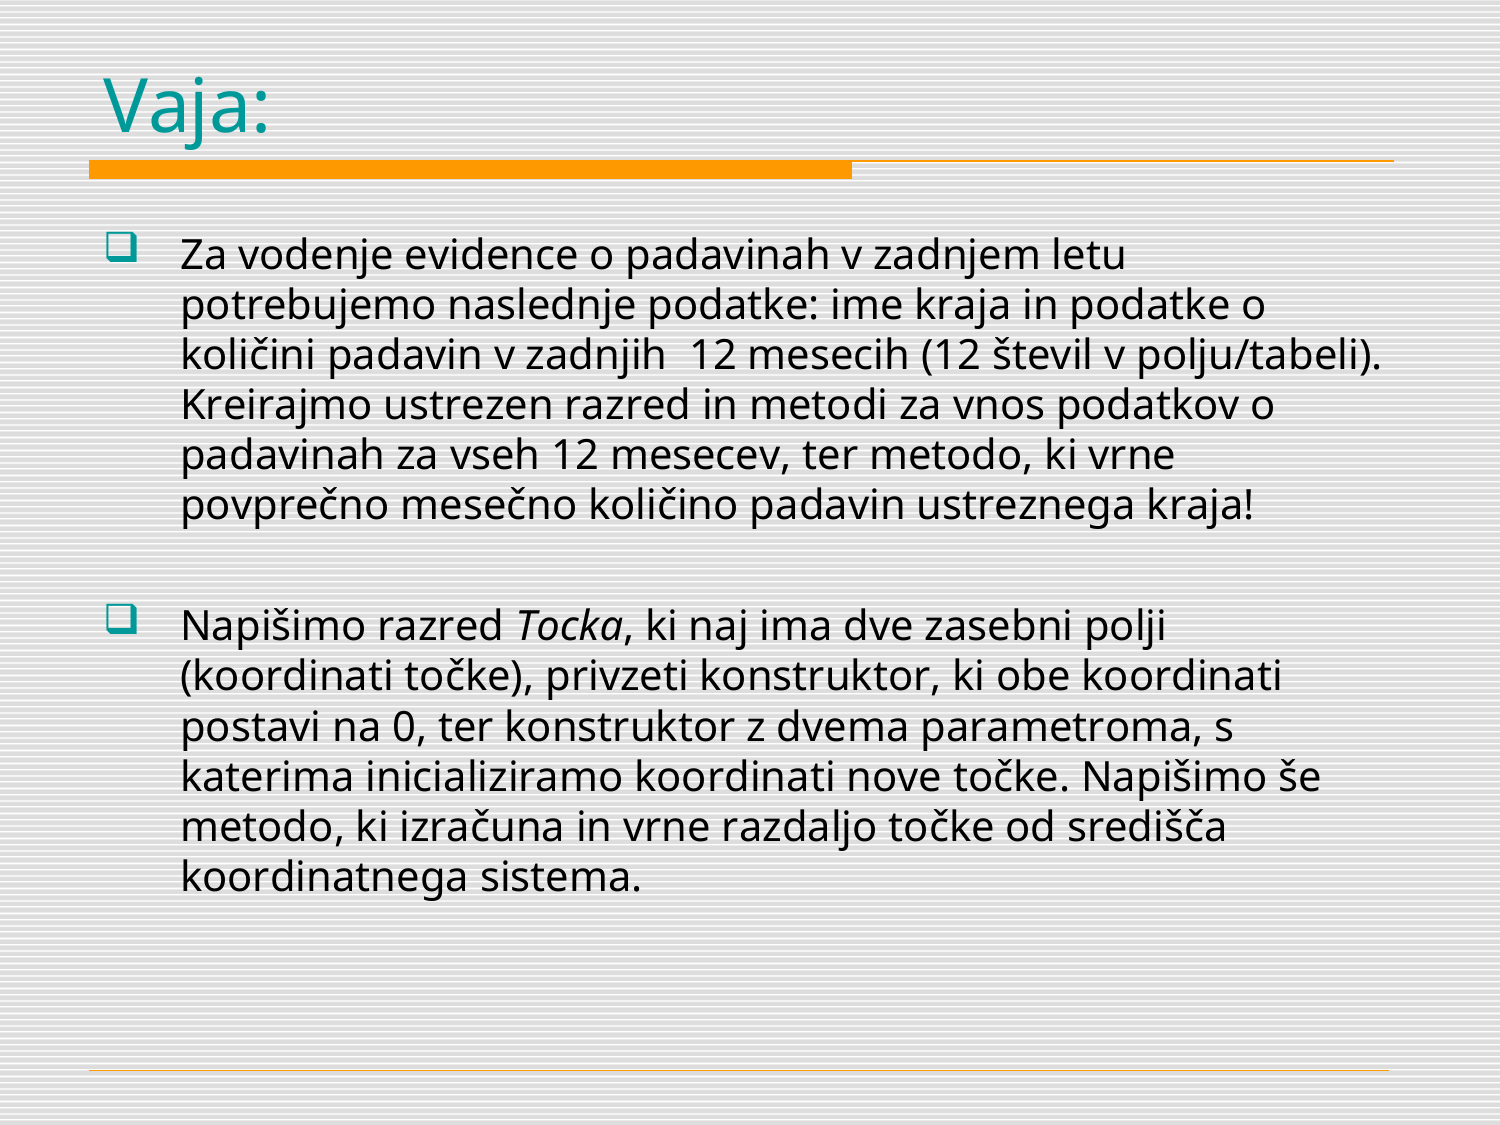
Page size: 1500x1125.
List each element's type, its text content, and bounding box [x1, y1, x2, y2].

picture [0, 0, 1500, 1125]
title Vaja: [88, 42, 1401, 155]
list Za vodenje evidence o padavinah v zadnjem letu potrebujemo naslednje podatke: ime kraja in podatke o količini padavin v zadnjih 12 mesecih (12 števil v polju/tabeli). Kreirajmo ustrezen razred in metodi za vnos podatkov o padavinah za vseh 12 mesecev, ter metodo, ki vrne povprečno mesečno količino padavin ustreznega kraja! Napišimo razred Tocka, ki naj ima dve zasebni polji (koordinati točke), privzeti konstruktor, ki obe koordinati postavi na 0, ter konstruktor z dvema parametroma, s katerima inicializiramo koordinati nove točke. Napišimo še metodo, ki izračuna in vrne razdaljo točke od središča koordinatnega sistema. [88, 220, 1401, 1059]
